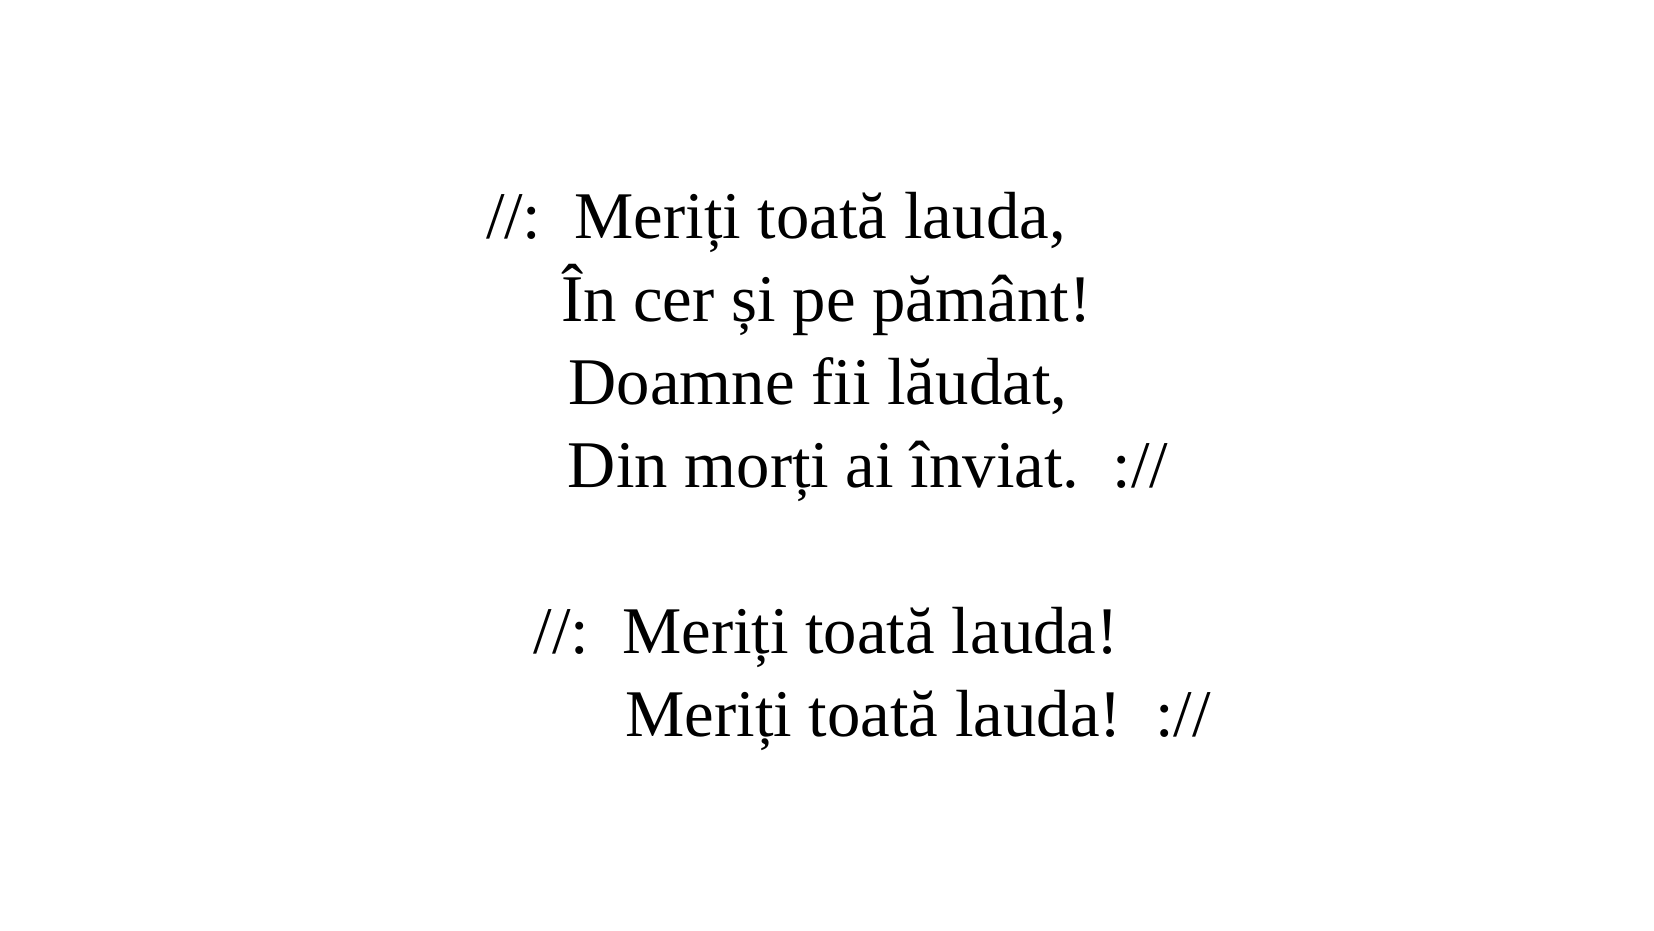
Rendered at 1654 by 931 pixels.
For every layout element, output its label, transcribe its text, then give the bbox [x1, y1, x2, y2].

subtitle //: Meriți toată lauda, În cer și pe pământ! Doamne fii lăudat, Din morți ai înviat. :// //: Meriți toată lauda! Meriți toată lauda! :// [300, 150, 1354, 781]
